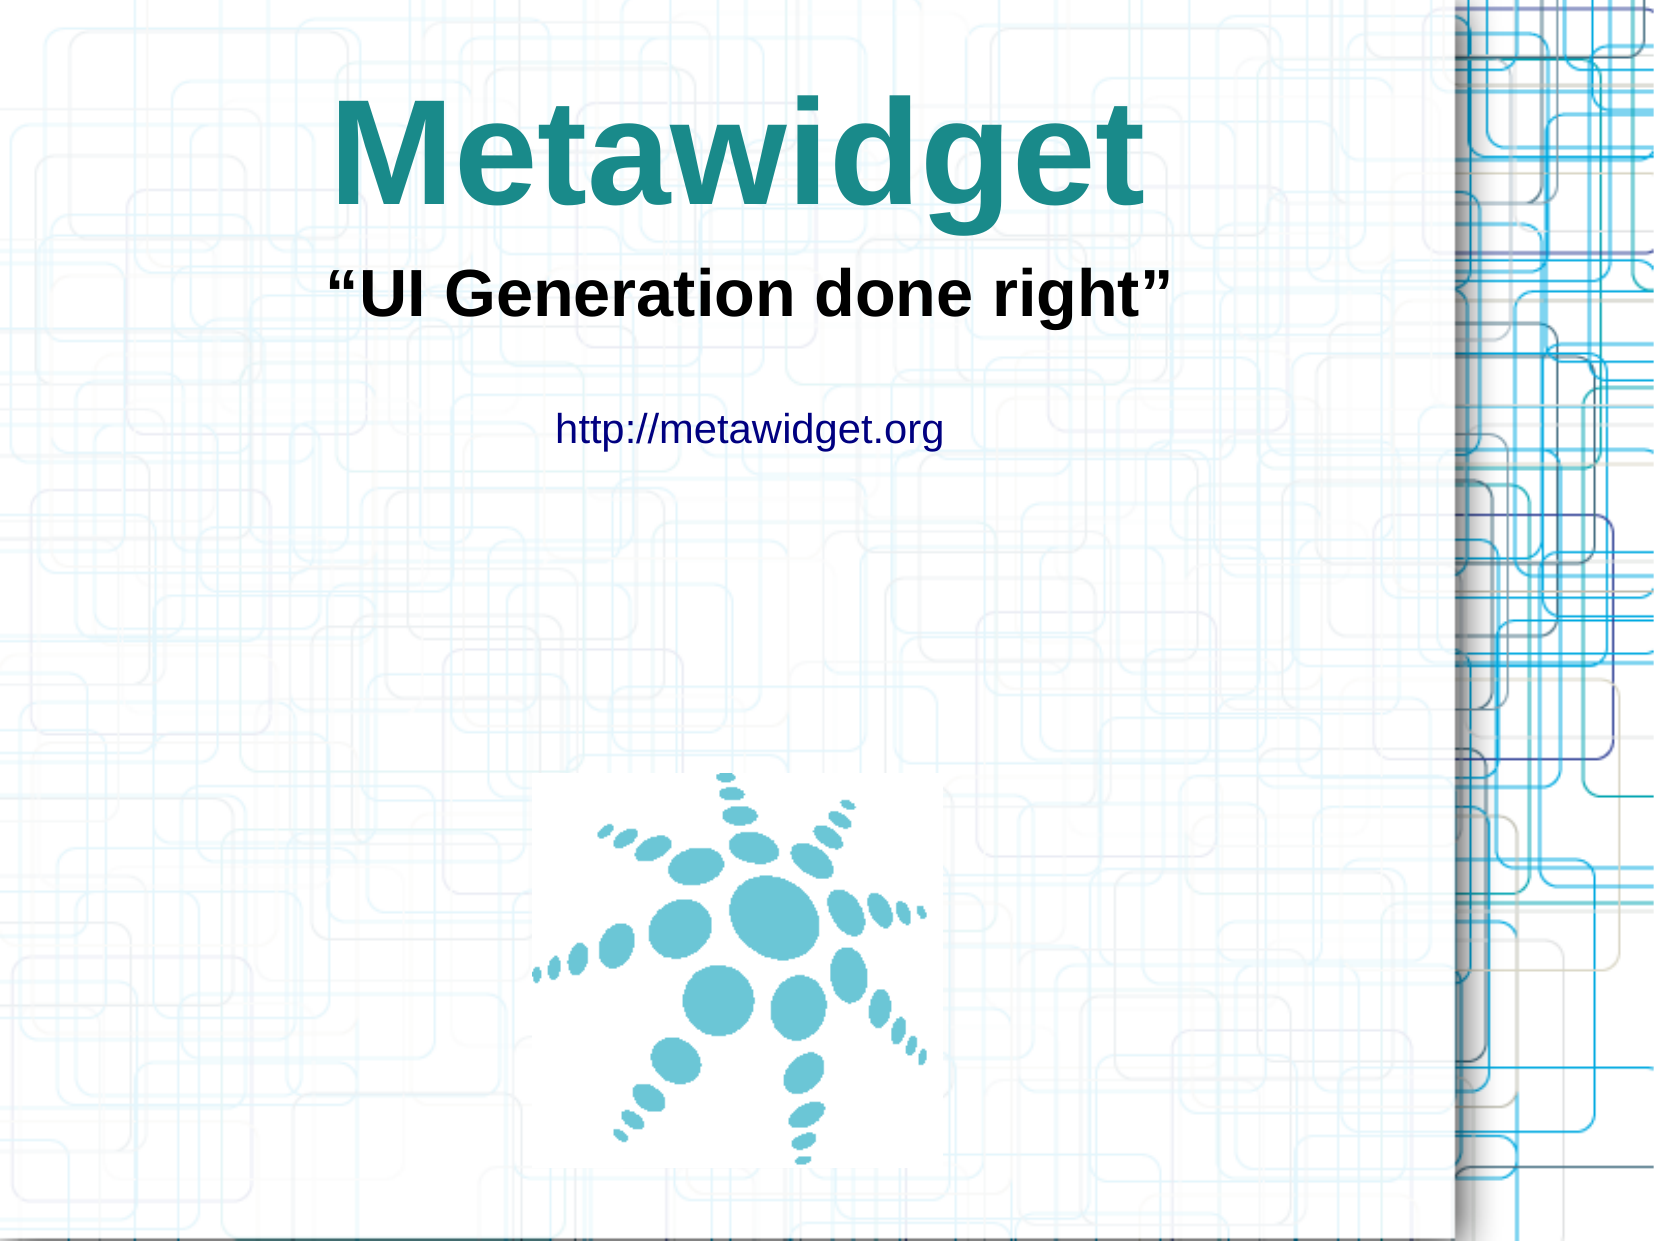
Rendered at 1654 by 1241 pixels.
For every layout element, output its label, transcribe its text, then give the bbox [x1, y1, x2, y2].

picture [0, 0, 1654, 1241]
title Metawidget [59, 49, 1418, 257]
subtitle “UI Generation done right” http://metawidget.org [82, 230, 1418, 703]
